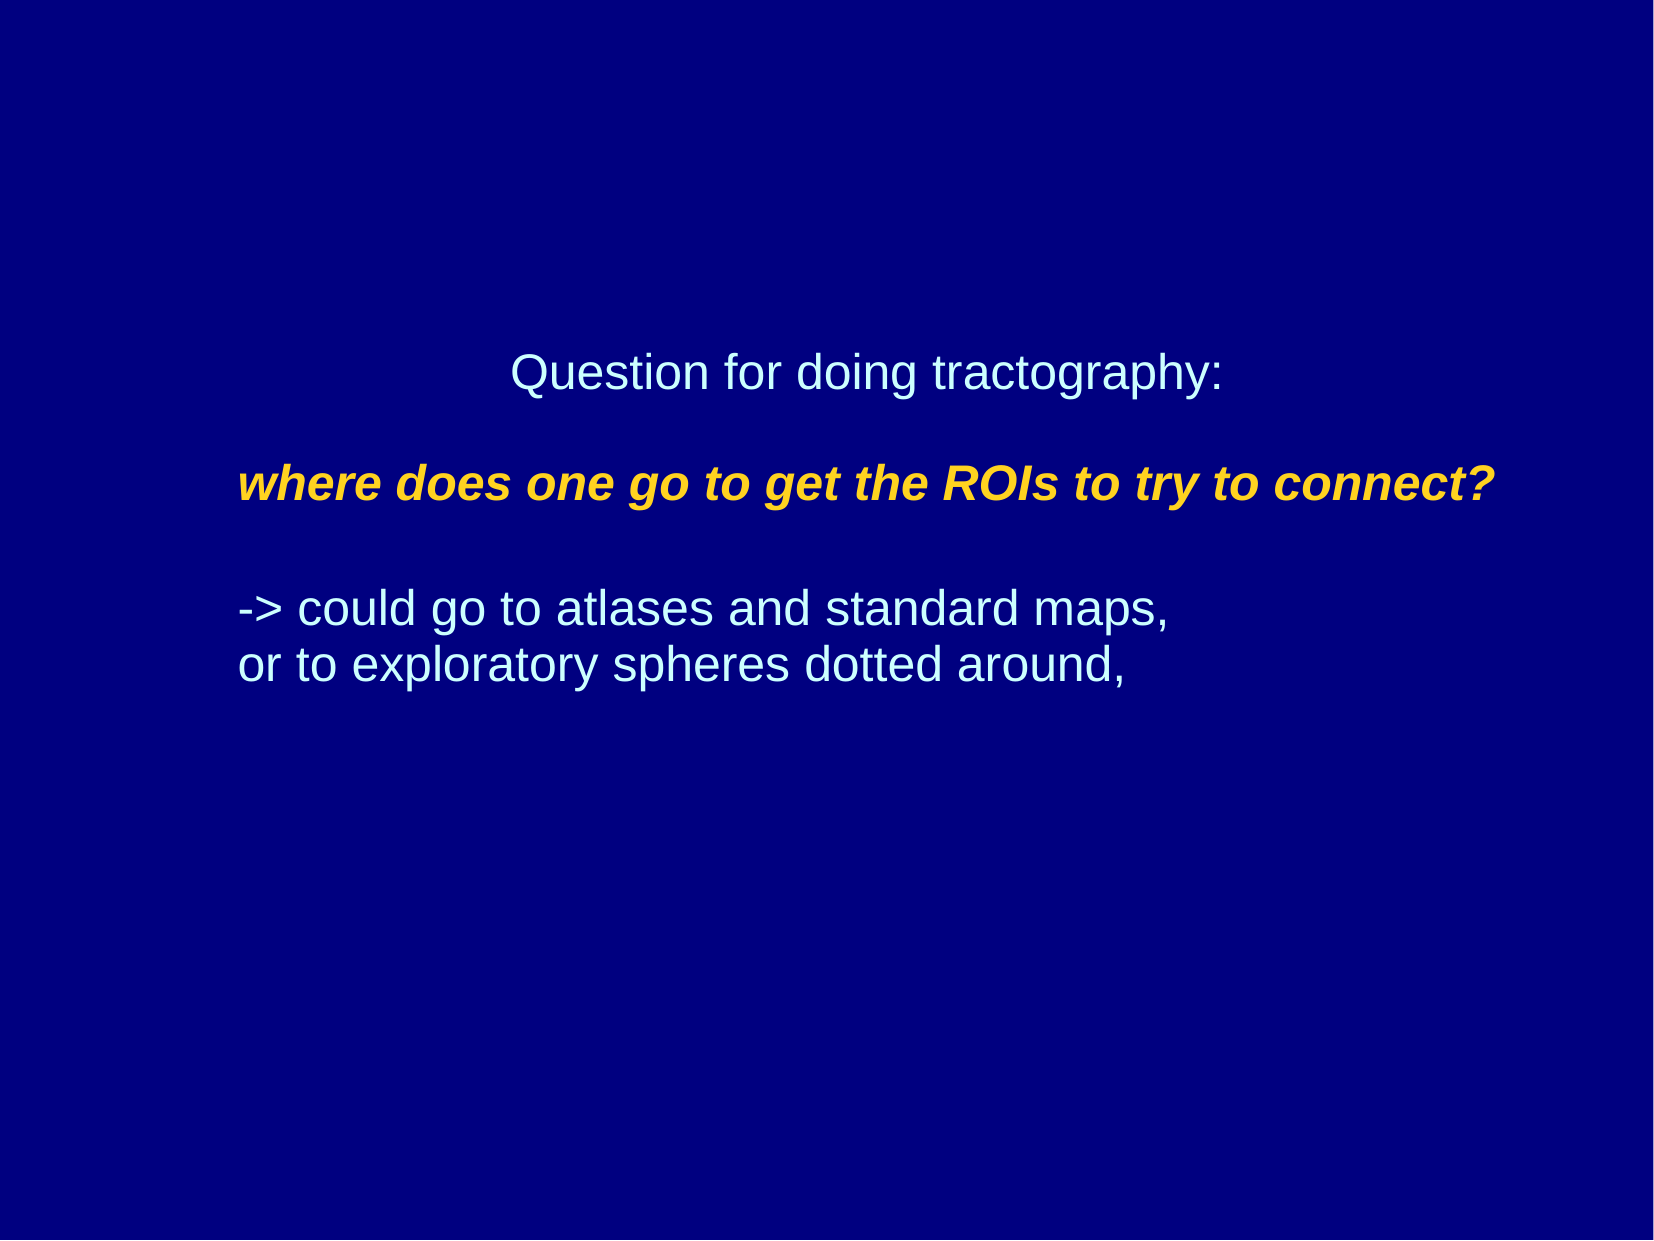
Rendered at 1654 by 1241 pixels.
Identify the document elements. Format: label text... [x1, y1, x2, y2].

text_box Question for doing tractography: where does one go to get the ROIs to try to connect? [222, 336, 1512, 519]
text_box -> could go to atlases and standard maps, or to exploratory spheres dotted around, [222, 572, 1200, 700]
